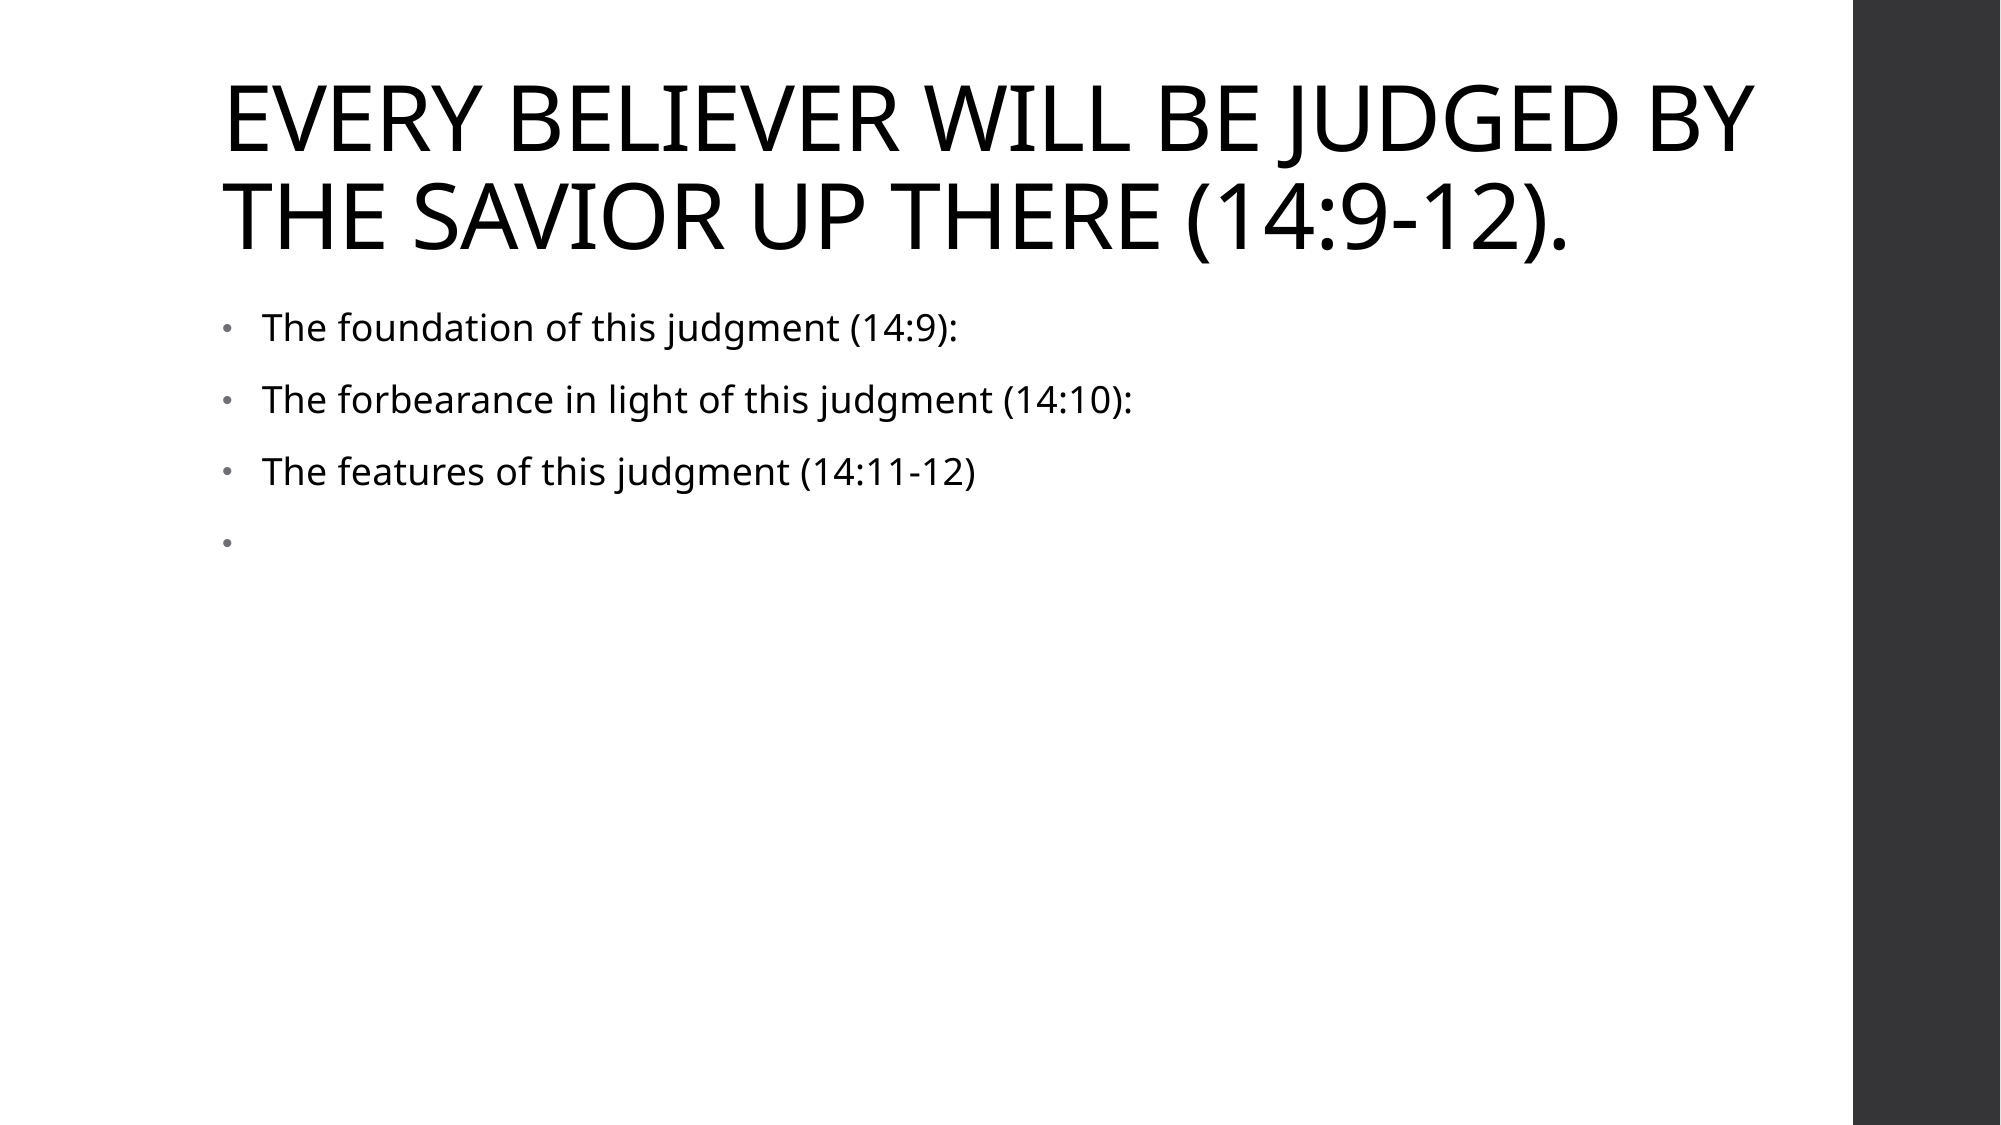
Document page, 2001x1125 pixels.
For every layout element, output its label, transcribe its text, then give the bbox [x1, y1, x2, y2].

title EVERY BELIEVER WILL BE JUDGED BY THE SAVIOR UP THERE (14:9-12). [206, 60, 1797, 278]
list The foundation of this judgment (14:9): The forbearance in light of this judgment (14:10): The features of this judgment (14:11-12) [206, 299, 1617, 1014]
